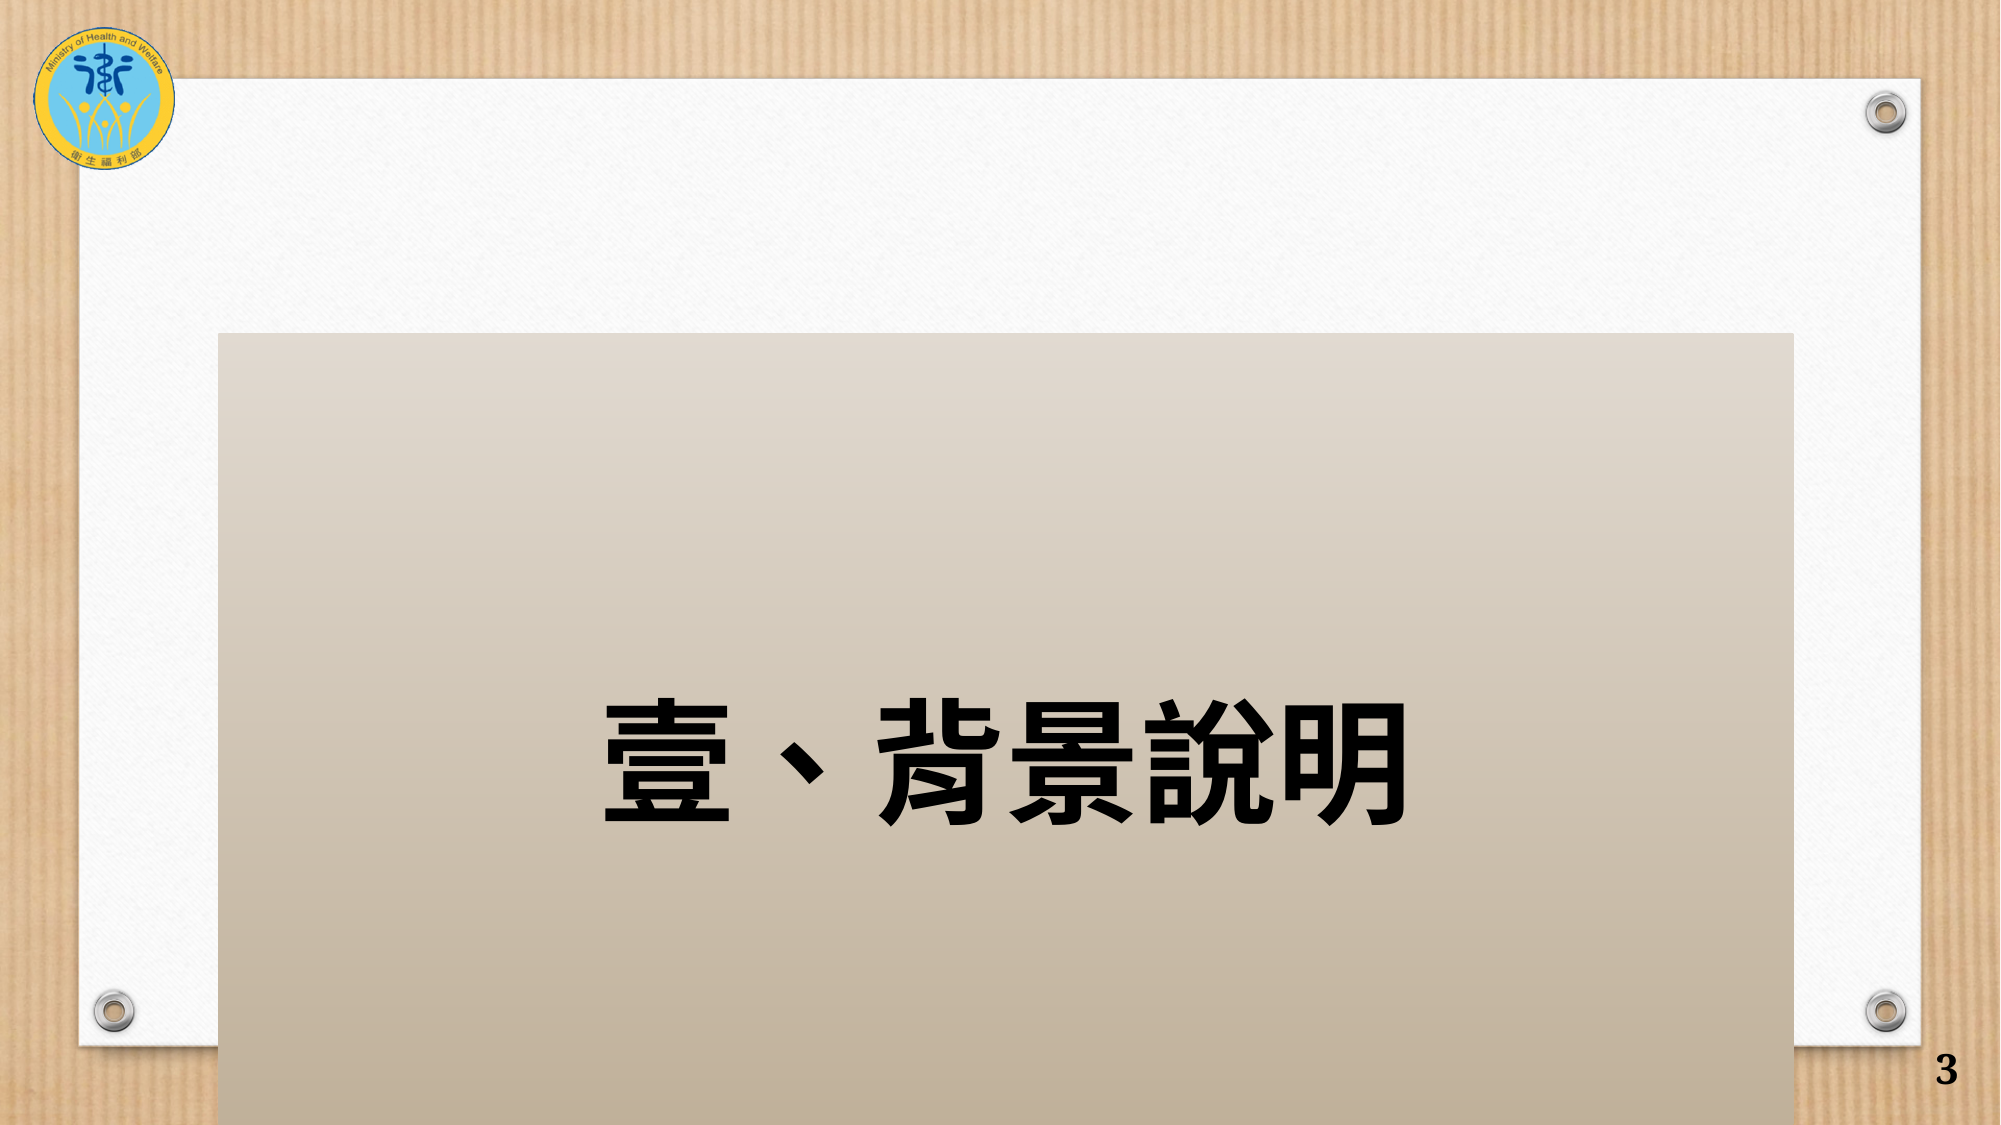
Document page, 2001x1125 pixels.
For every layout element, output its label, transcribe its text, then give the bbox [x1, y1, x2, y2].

picture [0, 0, 2001, 1125]
slide_number <編號> [1884, 1048, 1974, 1095]
text_box 壹、背景說明 [218, 333, 1794, 1125]
